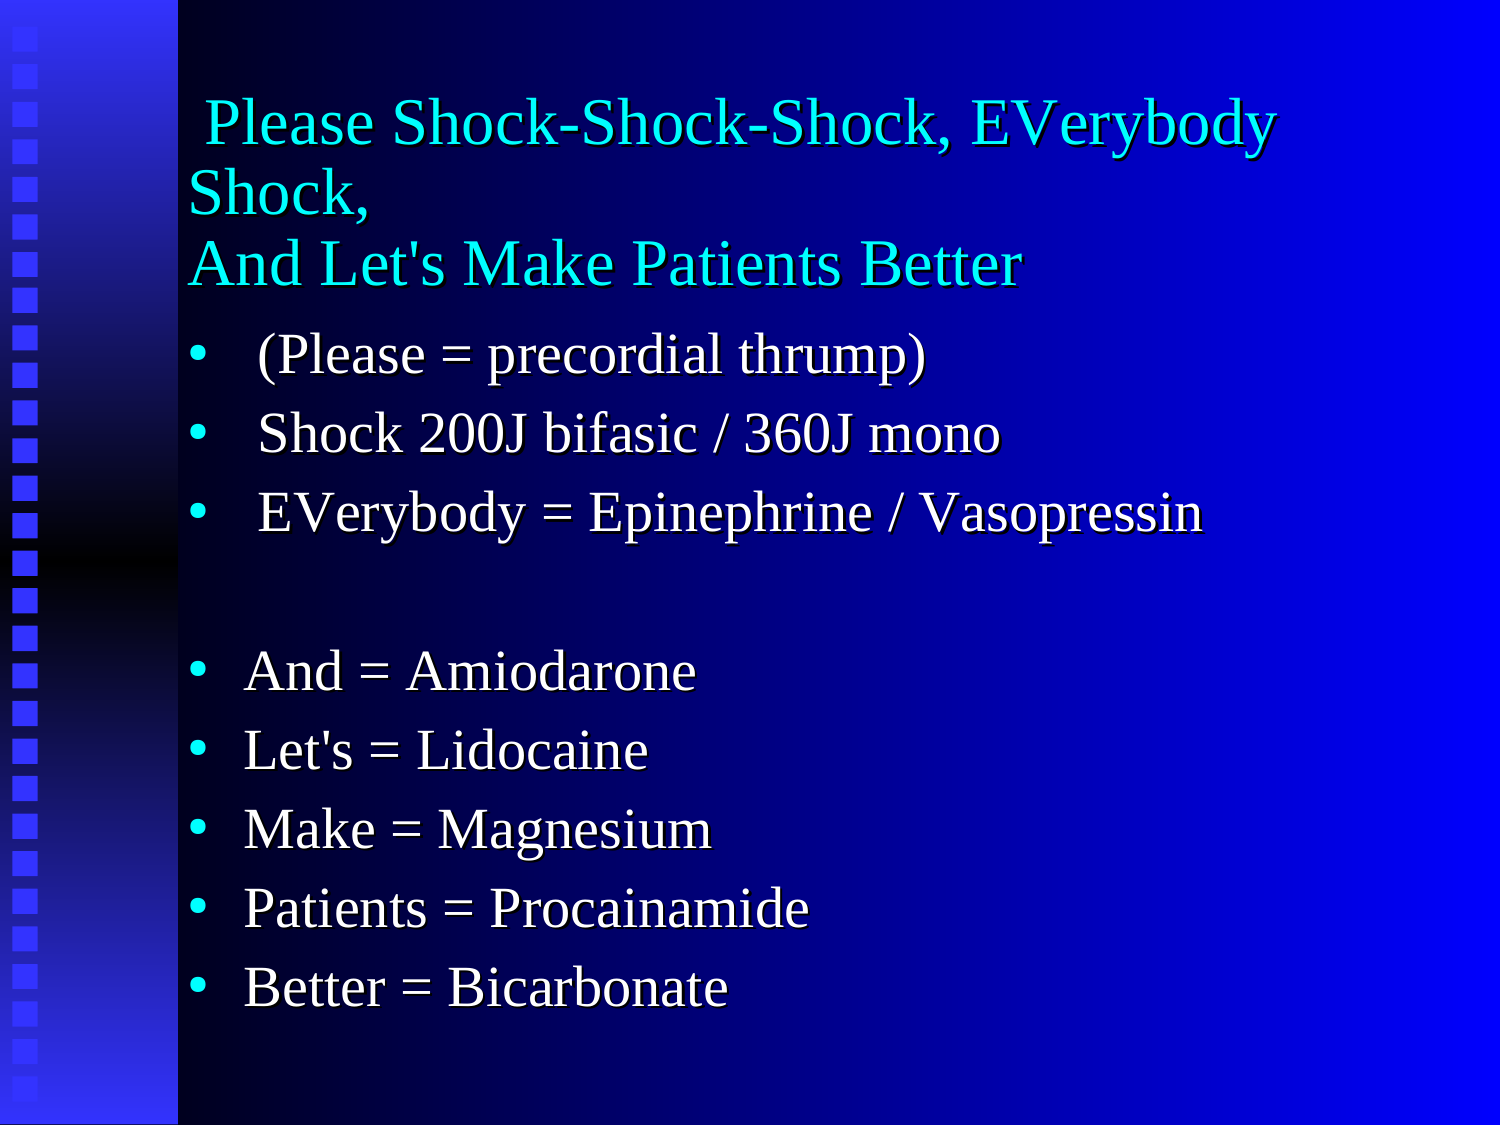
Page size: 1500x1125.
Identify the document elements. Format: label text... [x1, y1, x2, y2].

list (Please = precordial thrump) Shock 200J bifasic / 360J mono EVerybody = Epinephrine / Vasopressin And = Amiodarone Let's = Lidocaine Make = Magnesium Patients = Procainamide Better = Bicarbonate [187, 324, 1463, 1057]
title Please Shock-Shock-Shock, EVerybody Shock, And Let's Make Patients Better [187, 78, 1463, 309]
